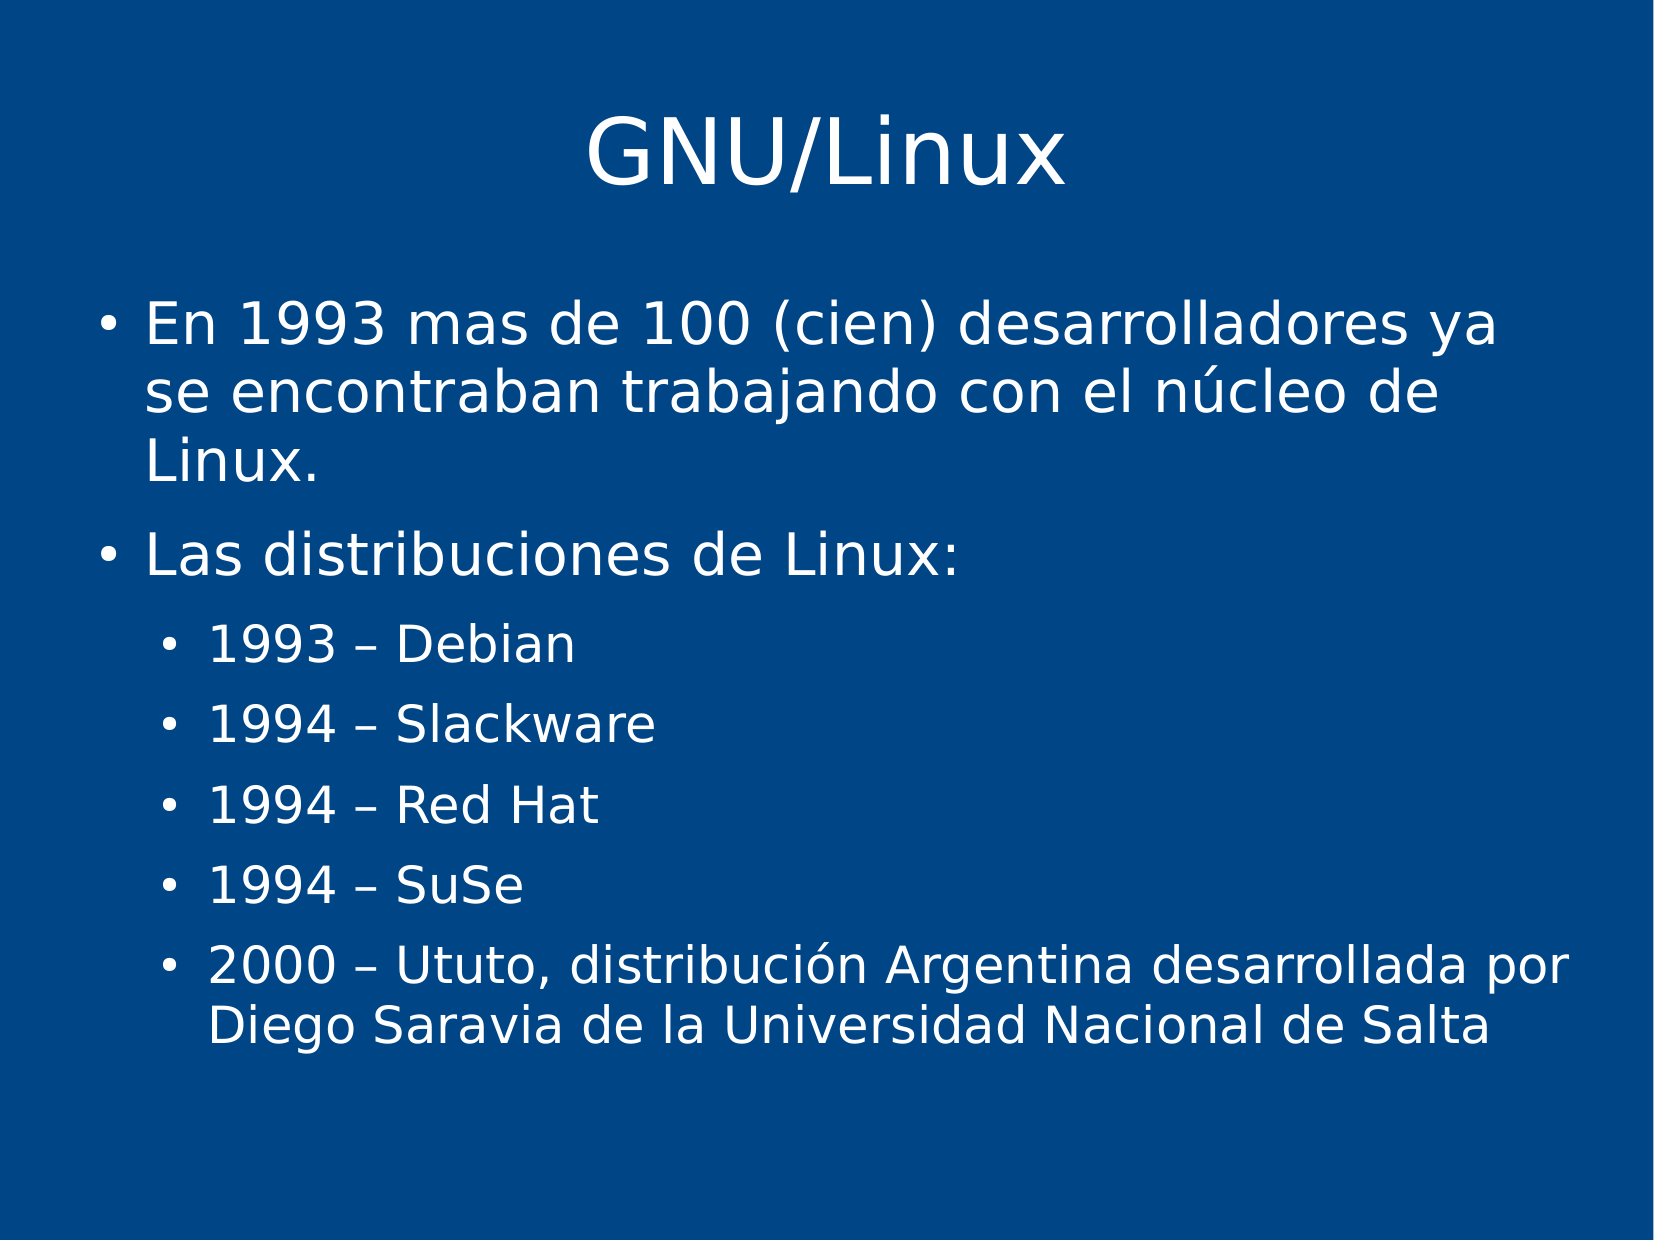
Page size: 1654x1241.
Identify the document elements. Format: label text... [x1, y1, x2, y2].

title GNU/Linux [82, 49, 1571, 257]
list En 1993 mas de 100 (cien) desarrolladores ya se encontraban trabajando con el núcleo de Linux. Las distribuciones de Linux: 1993 – Debian 1994 – Slackware 1994 – Red Hat 1994 – SuSe 2000 – Ututo, distribución Argentina desarrollada por Diego Saravia de la Universidad Nacional de Salta [82, 290, 1571, 1109]
